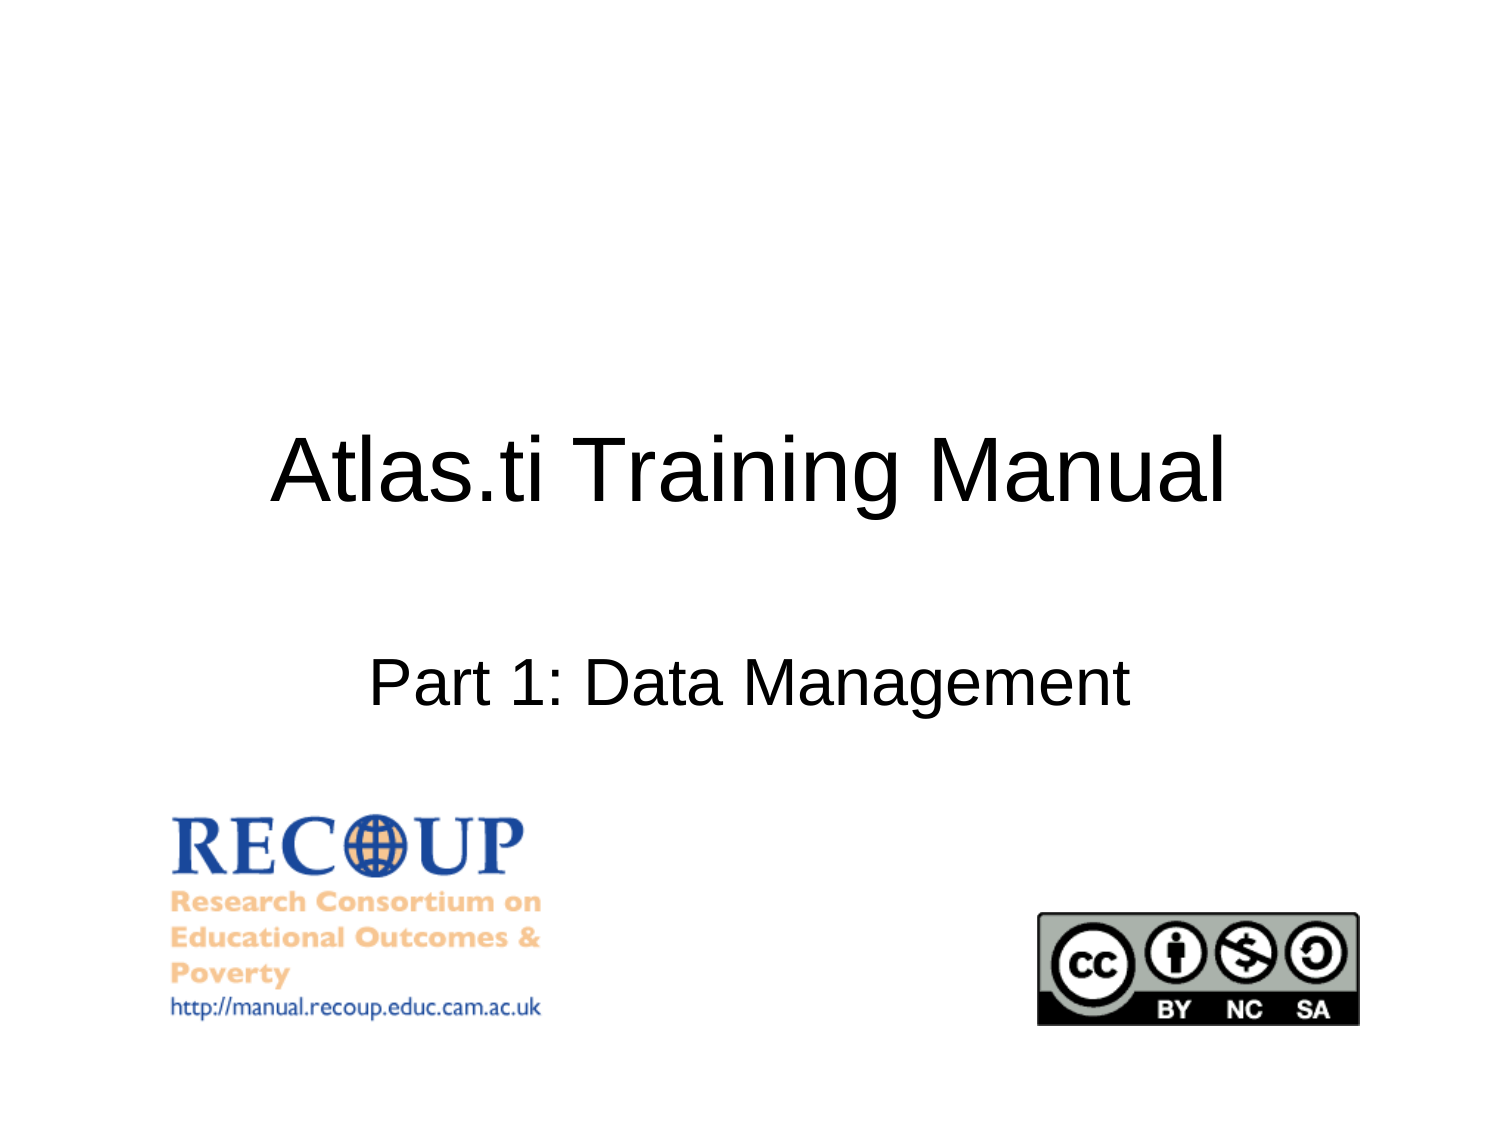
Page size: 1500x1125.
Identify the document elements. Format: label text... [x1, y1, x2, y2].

title Atlas.ti Training Manual [112, 349, 1388, 591]
picture [165, 804, 563, 1026]
picture [1037, 912, 1360, 1026]
subtitle Part 1: Data Management [225, 637, 1276, 926]
